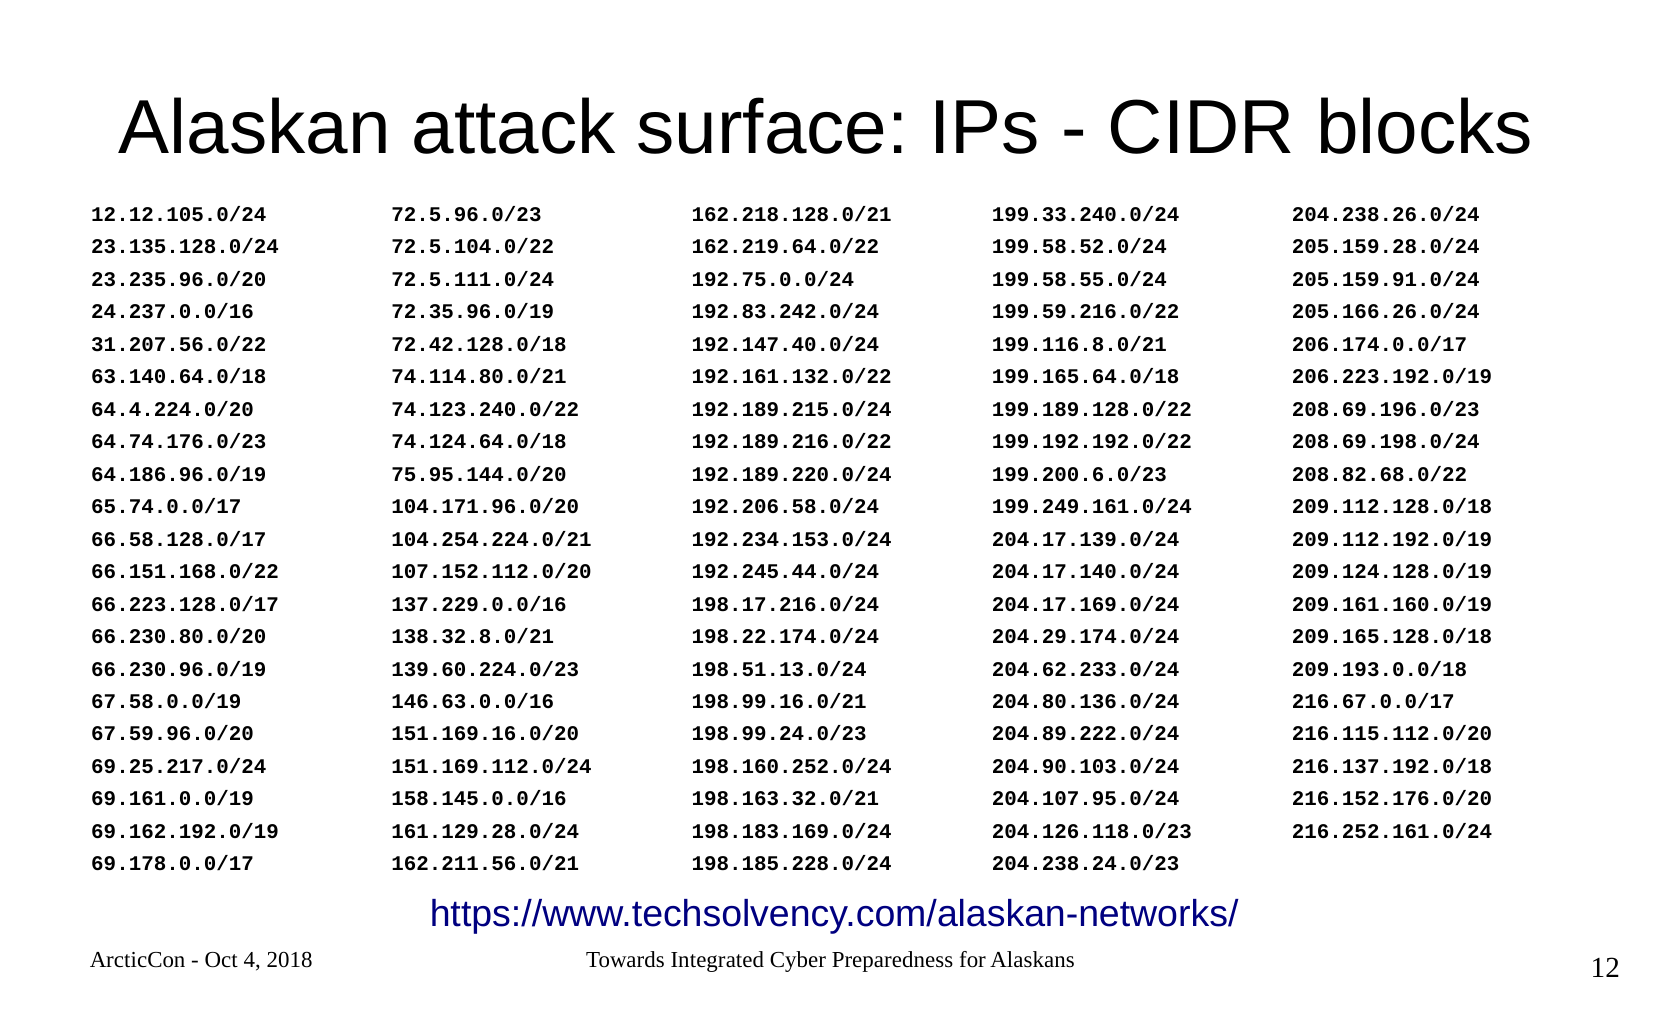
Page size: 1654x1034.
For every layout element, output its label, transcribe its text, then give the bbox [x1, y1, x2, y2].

title Alaskan attack surface: IPs - CIDR blocks [82, 41, 1571, 196]
text_box https://www.techsolvency.com/alaskan-networks/ [226, 909, 1442, 942]
text_box 12.12.105.0/24 72.5.96.0/23 162.218.128.0/21 199.33.240.0/24 204.238.26.0/24 23.135.128.0/24 72.5.104.0/22 162.219.64.0/22 199.58.52.0/24 205.159.28.0/24 23.235.96.0/20 72.5.111.0/24 192.75.0.0/24 199.58.55.0/24 205.159.91.0/24 24.237.0.0/16 72.35.96.0/19 192.83.242.0/24 199.59.216.0/22 205.166.26.0/24 31.207.56.0/22 72.42.128.0/18 192.147.40.0/24 199.116.8.0/21 206.174.0.0/17 63.140.64.0/18 74.114.80.0/21 192.161.132.0/22 199.165.64.0/18 206.223.192.0/19 64.4.224.0/20 74.123.240.0/22 192.189.215.0/24 199.189.128.0/22 208.69.196.0/23 64.74.176.0/23 74.124.64.0/18 192.189.216.0/22 199.192.192.0/22 208.69.198.0/24 64.186.96.0/19 75.95.144.0/20 192.189.220.0/24 199.200.6.0/23 208.82.68.0/22 65.74.0.0/17 104.171.96.0/20 192.206.58.0/24 199.249.161.0/24 209.112.128.0/18 66.58.128.0/17 104.254.224.0/21 192.234.153.0/24 204.17.139.0/24 209.112.192.0/19 66.151.168.0/22 107.152.112.0/20 192.245.44.0/24 204.17.140.0/24 209.124.128.0/19 66.223.128.0/17 137.229.0.0/16 198.17.216.0/24 204.17.169.0/24 209.161.160.0/19 66.230.80.0/20 138.32.8.0/21 198.22.174.0/24 204.29.174.0/24 209.165.128.0/18 66.230.96.0/19 139.60.224.0/23 198.51.13.0/24 204.62.233.0/24 209.193.0.0/18 67.58.0.0/19 146.63.0.0/16 198.99.16.0/21 204.80.136.0/24 216.67.0.0/17 67.59.96.0/20 151.169.16.0/20 198.99.24.0/23 204.89.222.0/24 216.115.112.0/20 69.25.217.0/24 151.169.112.0/24 198.160.252.0/24 204.90.103.0/24 216.137.192.0/18 69.161.0.0/19 158.145.0.0/16 198.163.32.0/21 204.107.95.0/24 216.152.176.0/20 69.162.192.0/19 161.129.28.0/24 198.183.169.0/24 204.126.118.0/23 216.252.161.0/24 69.178.0.0/17 162.211.56.0/21 198.185.228.0/24 204.238.24.0/23 [76, 196, 1576, 909]
text_box <number> [1560, 951, 1621, 1023]
